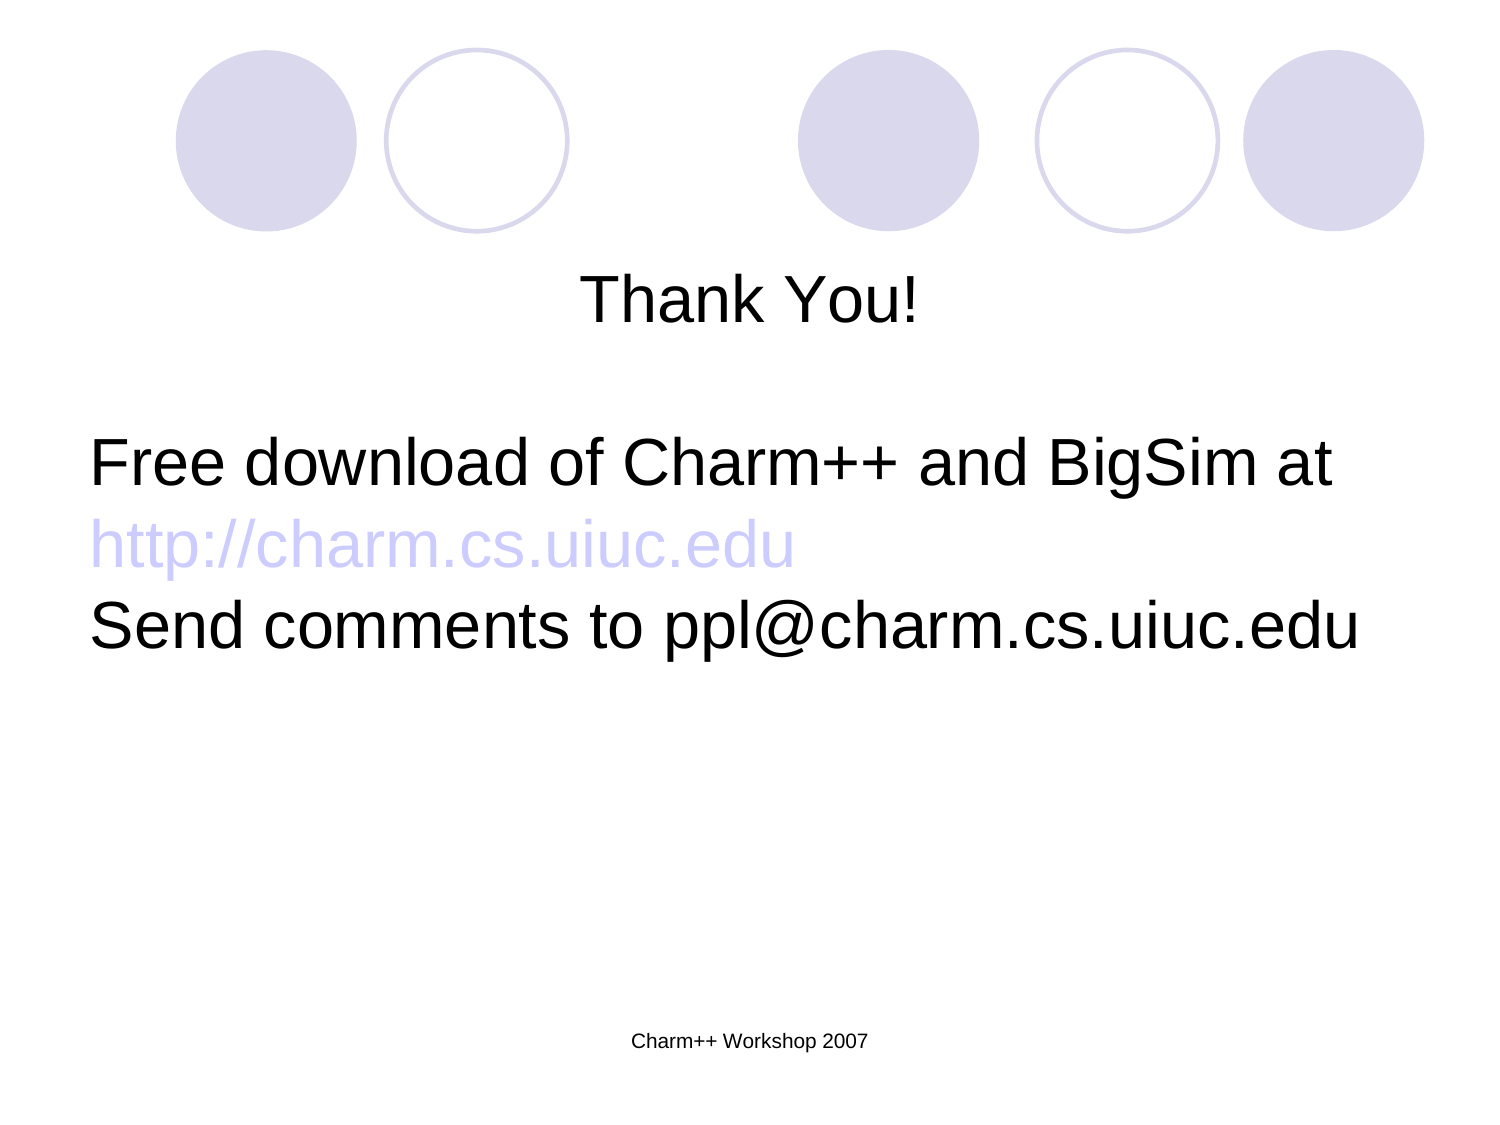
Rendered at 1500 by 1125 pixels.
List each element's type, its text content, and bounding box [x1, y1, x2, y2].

list Thank You! Free download of Charm++ and BigSim at http://charm.cs.uiuc.edu Send comments to ppl@charm.cs.uiuc.edu [75, 262, 1426, 1006]
